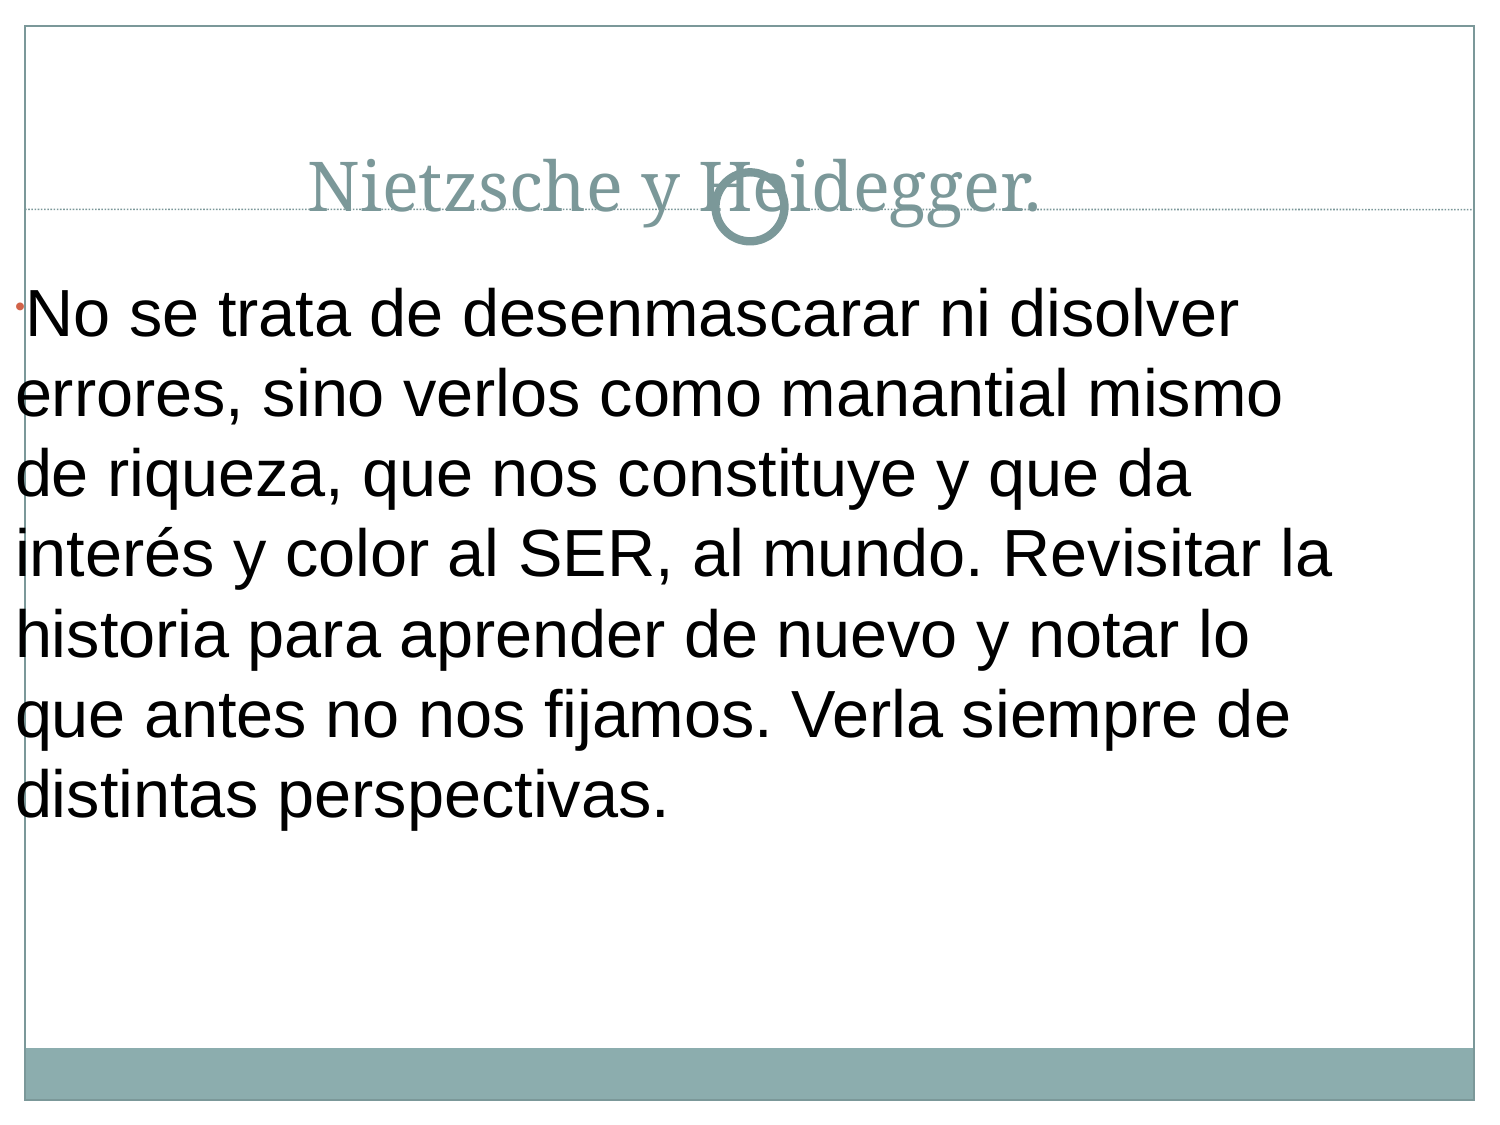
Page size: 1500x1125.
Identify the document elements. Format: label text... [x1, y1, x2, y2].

list No se trata de desenmascarar ni disolver errores, sino verlos como manantial mismo de riqueza, que nos constituye y que da interés y color al SER, al mundo. Revisitar la historia para aprender de nuevo y notar lo que antes no nos fijamos. Verla siempre de distintas perspectivas. [0, 262, 1351, 1005]
title Nietzsche y Heidegger. [0, 45, 1351, 233]
